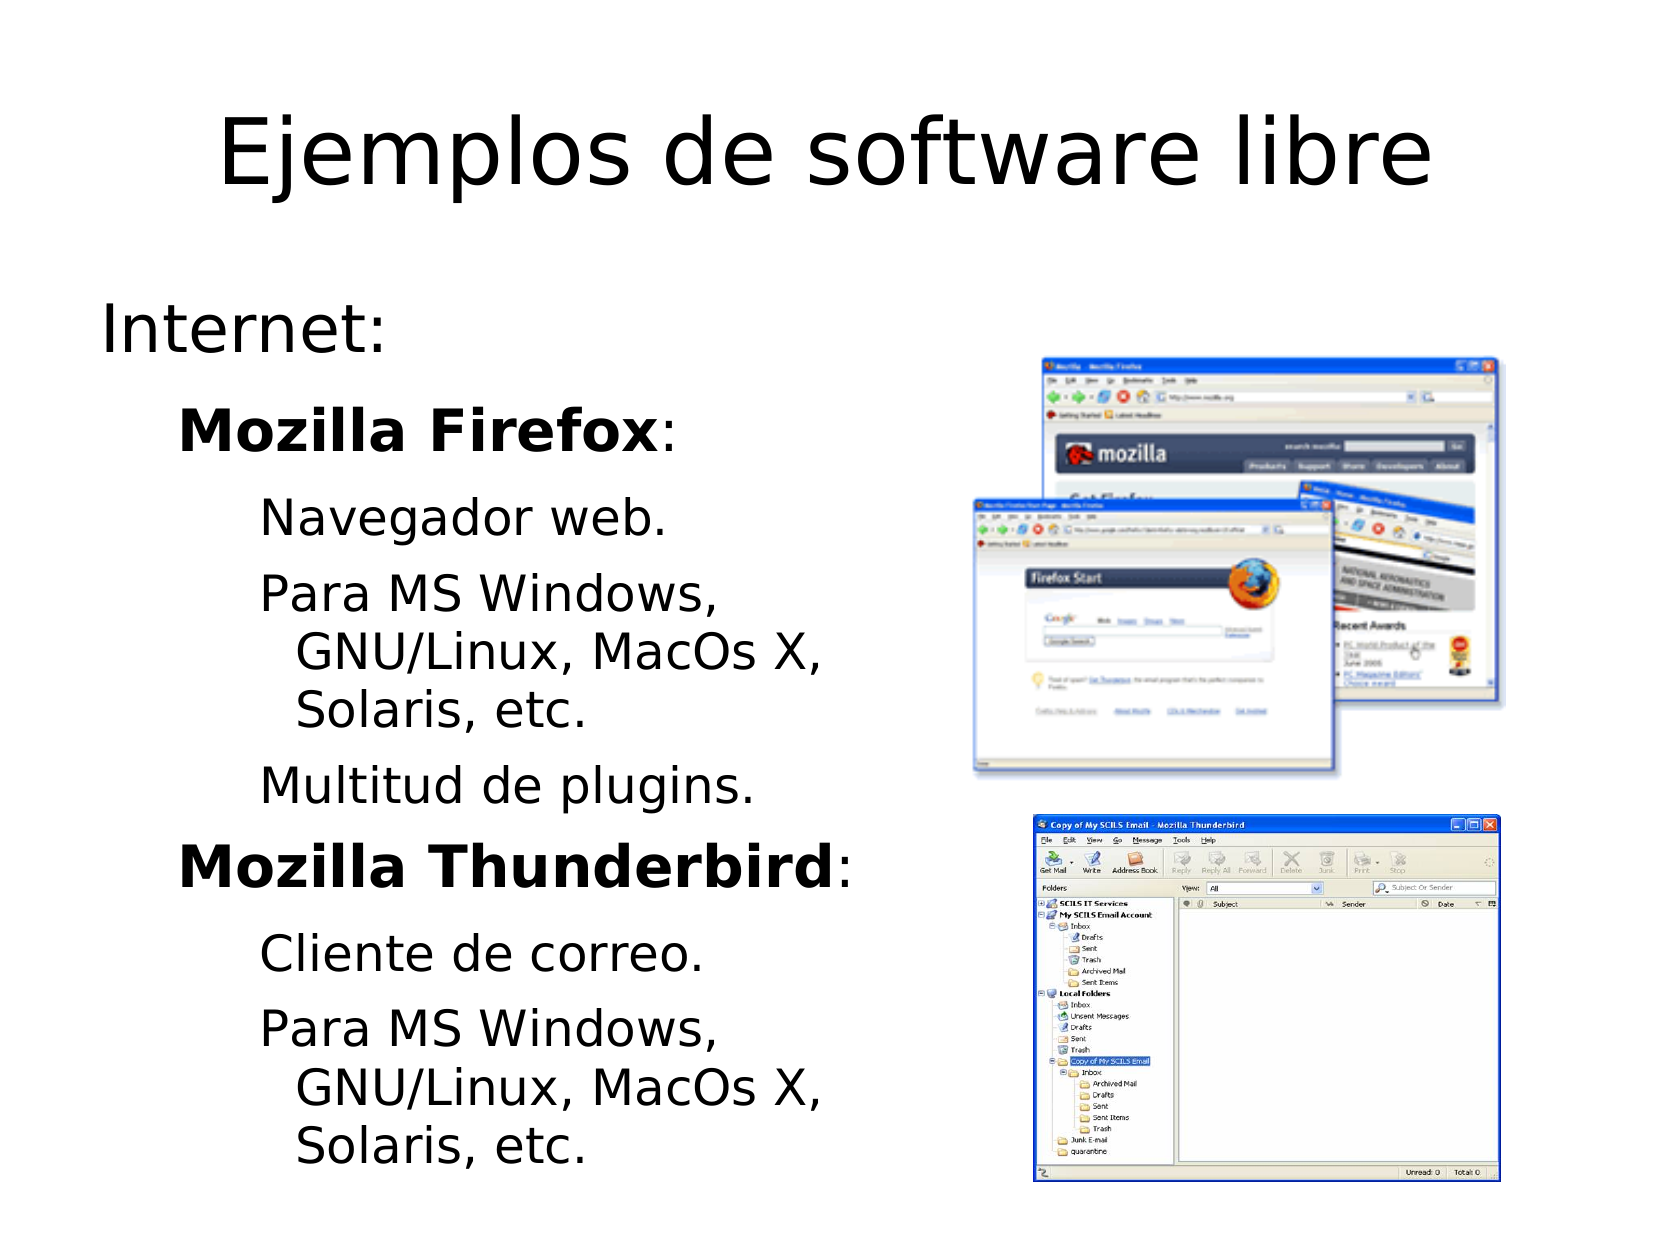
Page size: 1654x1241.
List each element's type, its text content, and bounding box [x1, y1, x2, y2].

picture [967, 354, 1506, 798]
picture [1033, 814, 1501, 1182]
list Internet: Mozilla Firefox: Navegador web. Para MS Windows, GNU/Linux, MacOs X, Solaris, etc. Multitud de plugins. Mozilla Thunderbird: Cliente de correo. Para MS Windows, GNU/Linux, MacOs X, Solaris, etc. [82, 290, 975, 1176]
title Ejemplos de software libre [82, 56, 1571, 250]
